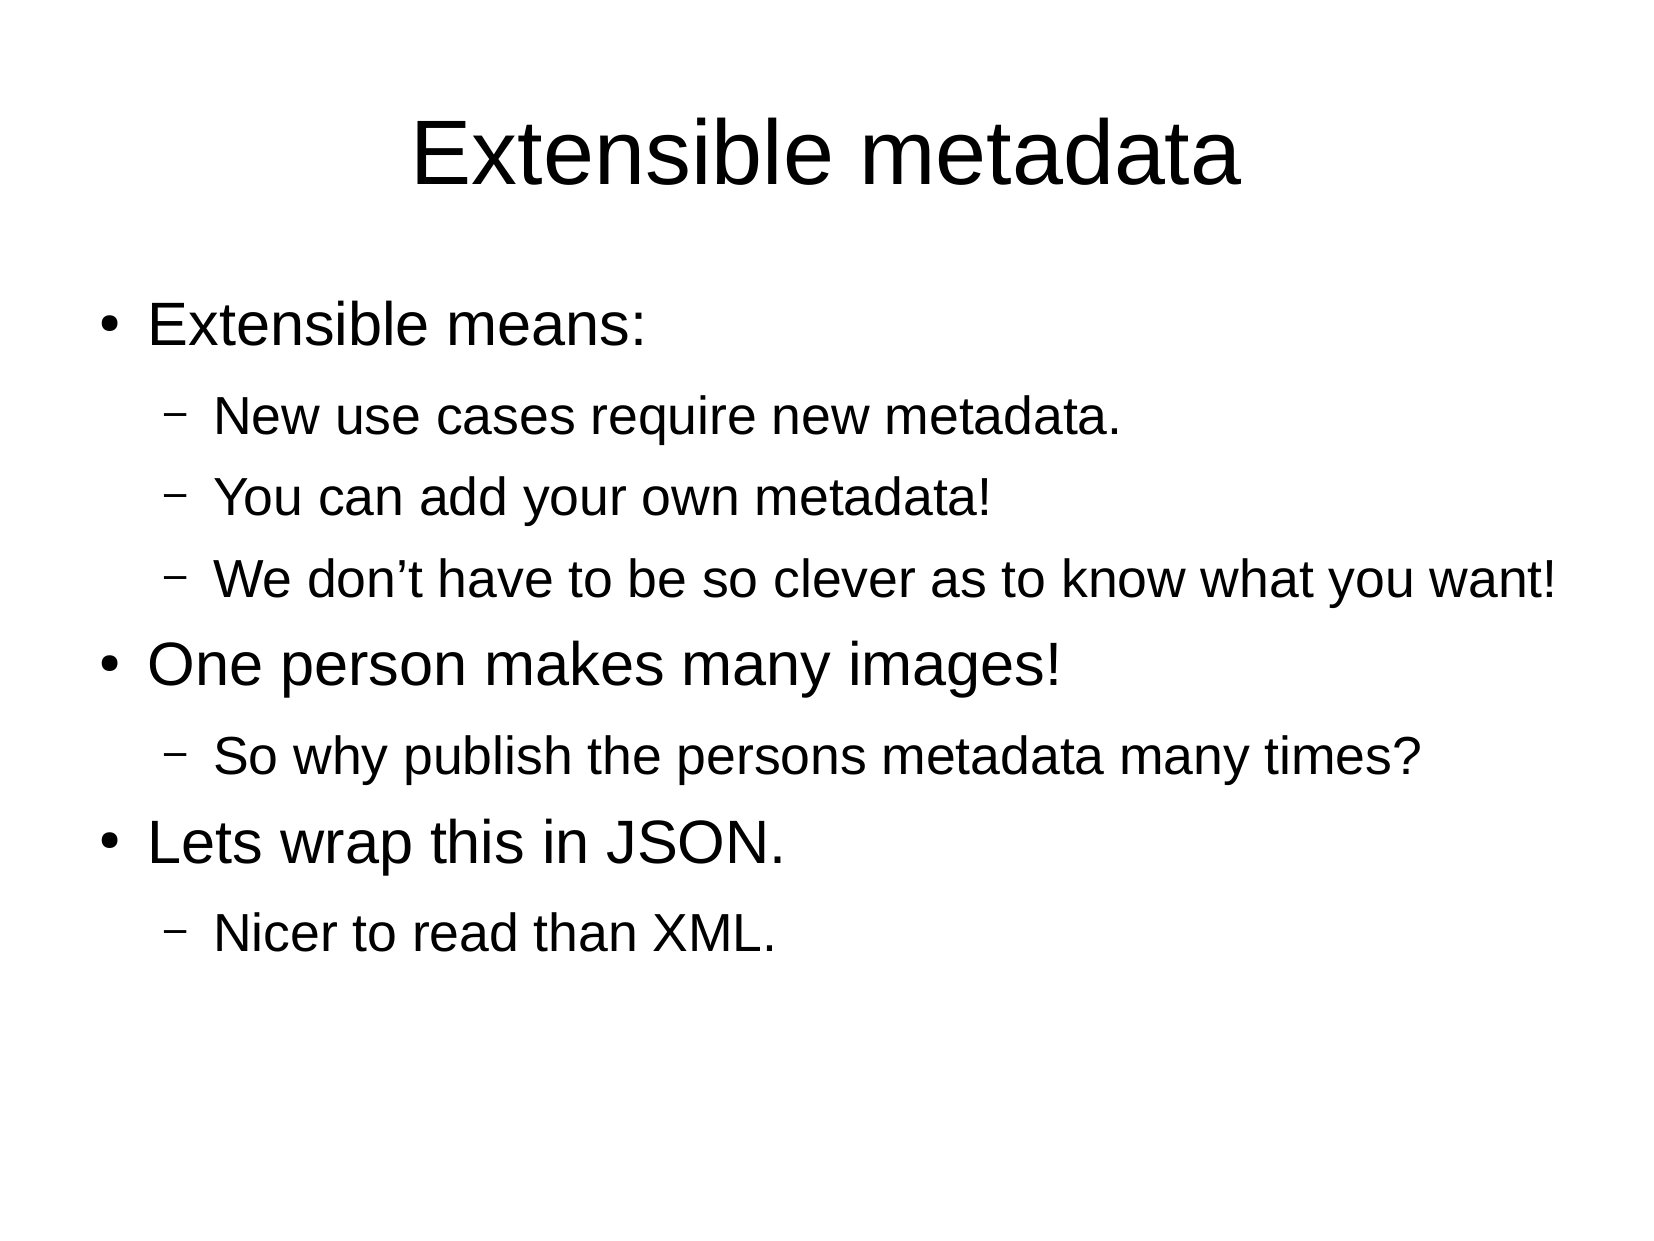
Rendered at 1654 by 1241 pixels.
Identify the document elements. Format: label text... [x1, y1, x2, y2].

list Extensible means: New use cases require new metadata. You can add your own metadata! We don’t have to be so clever as to know what you want! One person makes many images! So why publish the persons metadata many times? Lets wrap this in JSON. Nicer to read than XML. [82, 290, 1571, 1010]
title Extensible metadata [82, 49, 1571, 257]
